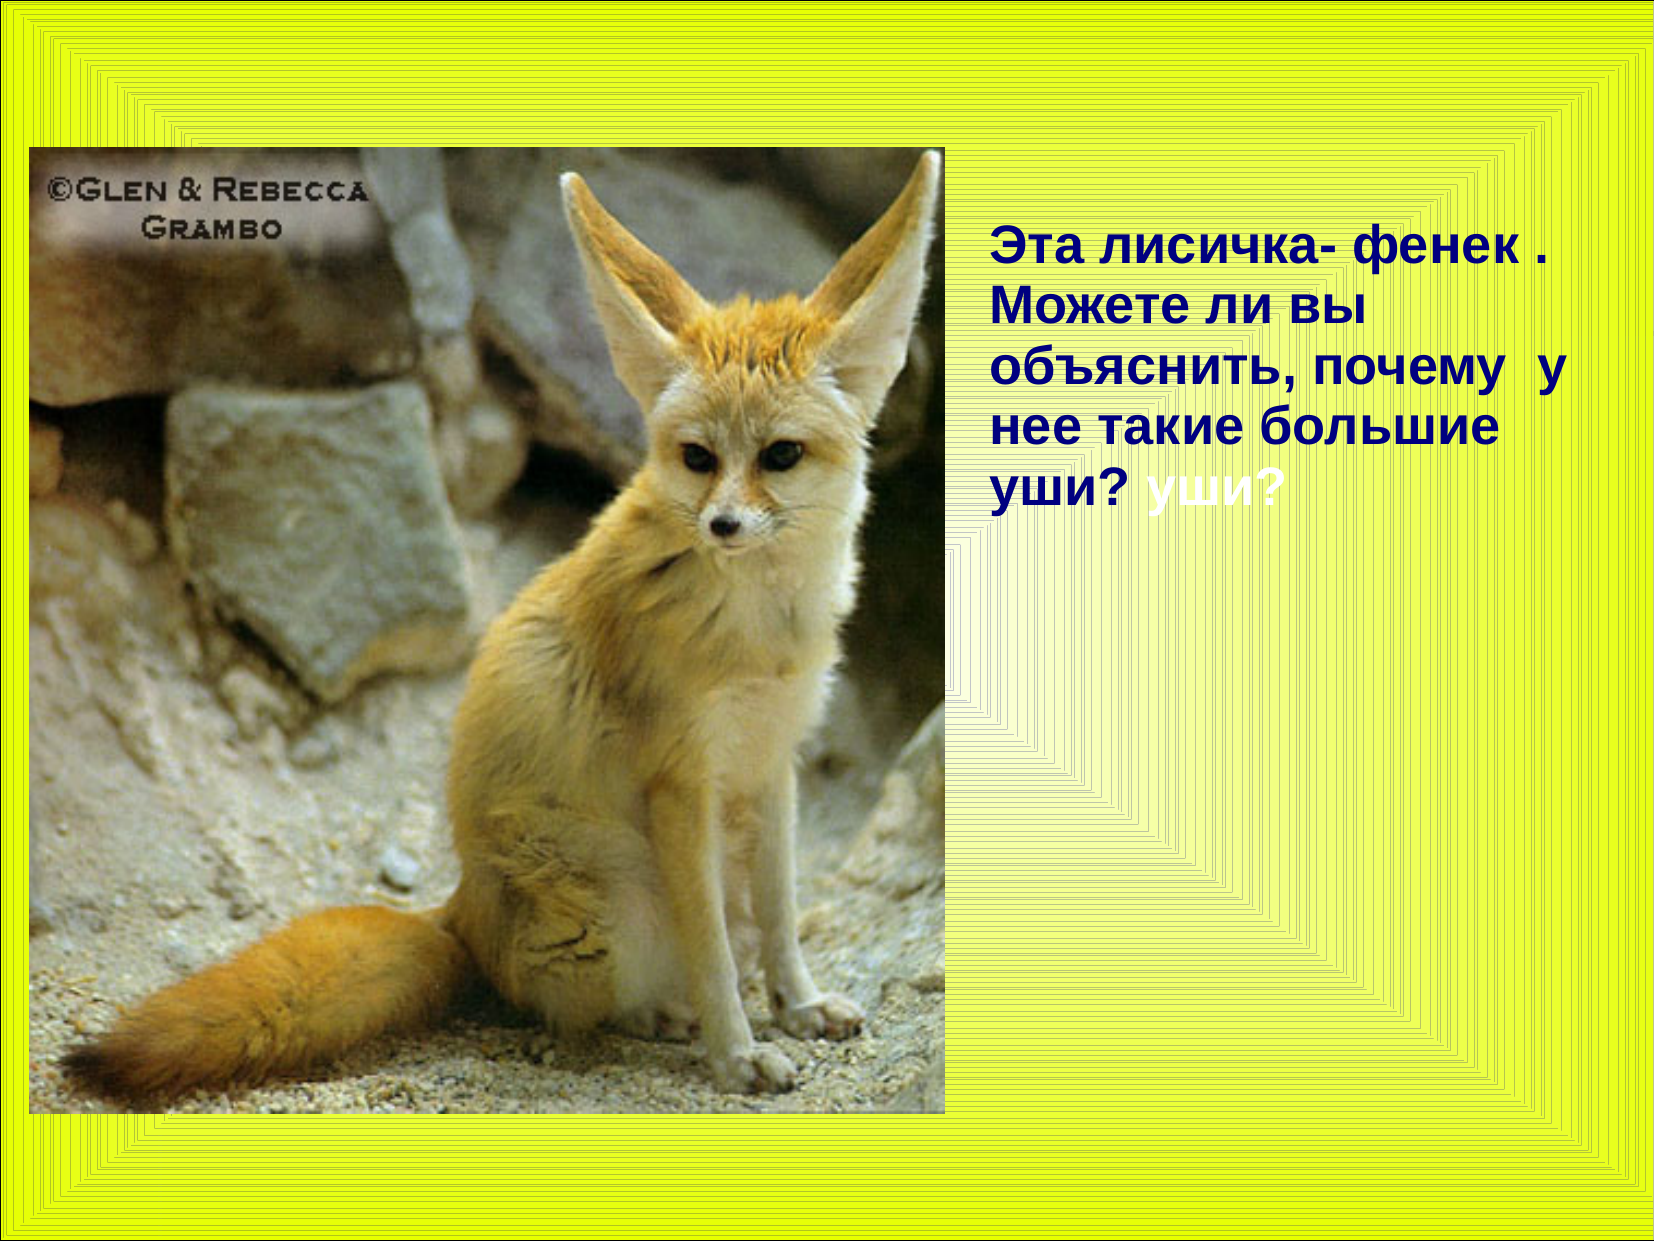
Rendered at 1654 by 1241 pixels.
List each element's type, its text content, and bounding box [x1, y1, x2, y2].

text_box Эта лисичка- фенек . Можете ли вы объяснить, почему у нее такие большие уши? уши? [974, 206, 1625, 532]
text_box [0, 0, 1654, 1241]
picture [29, 147, 945, 1114]
